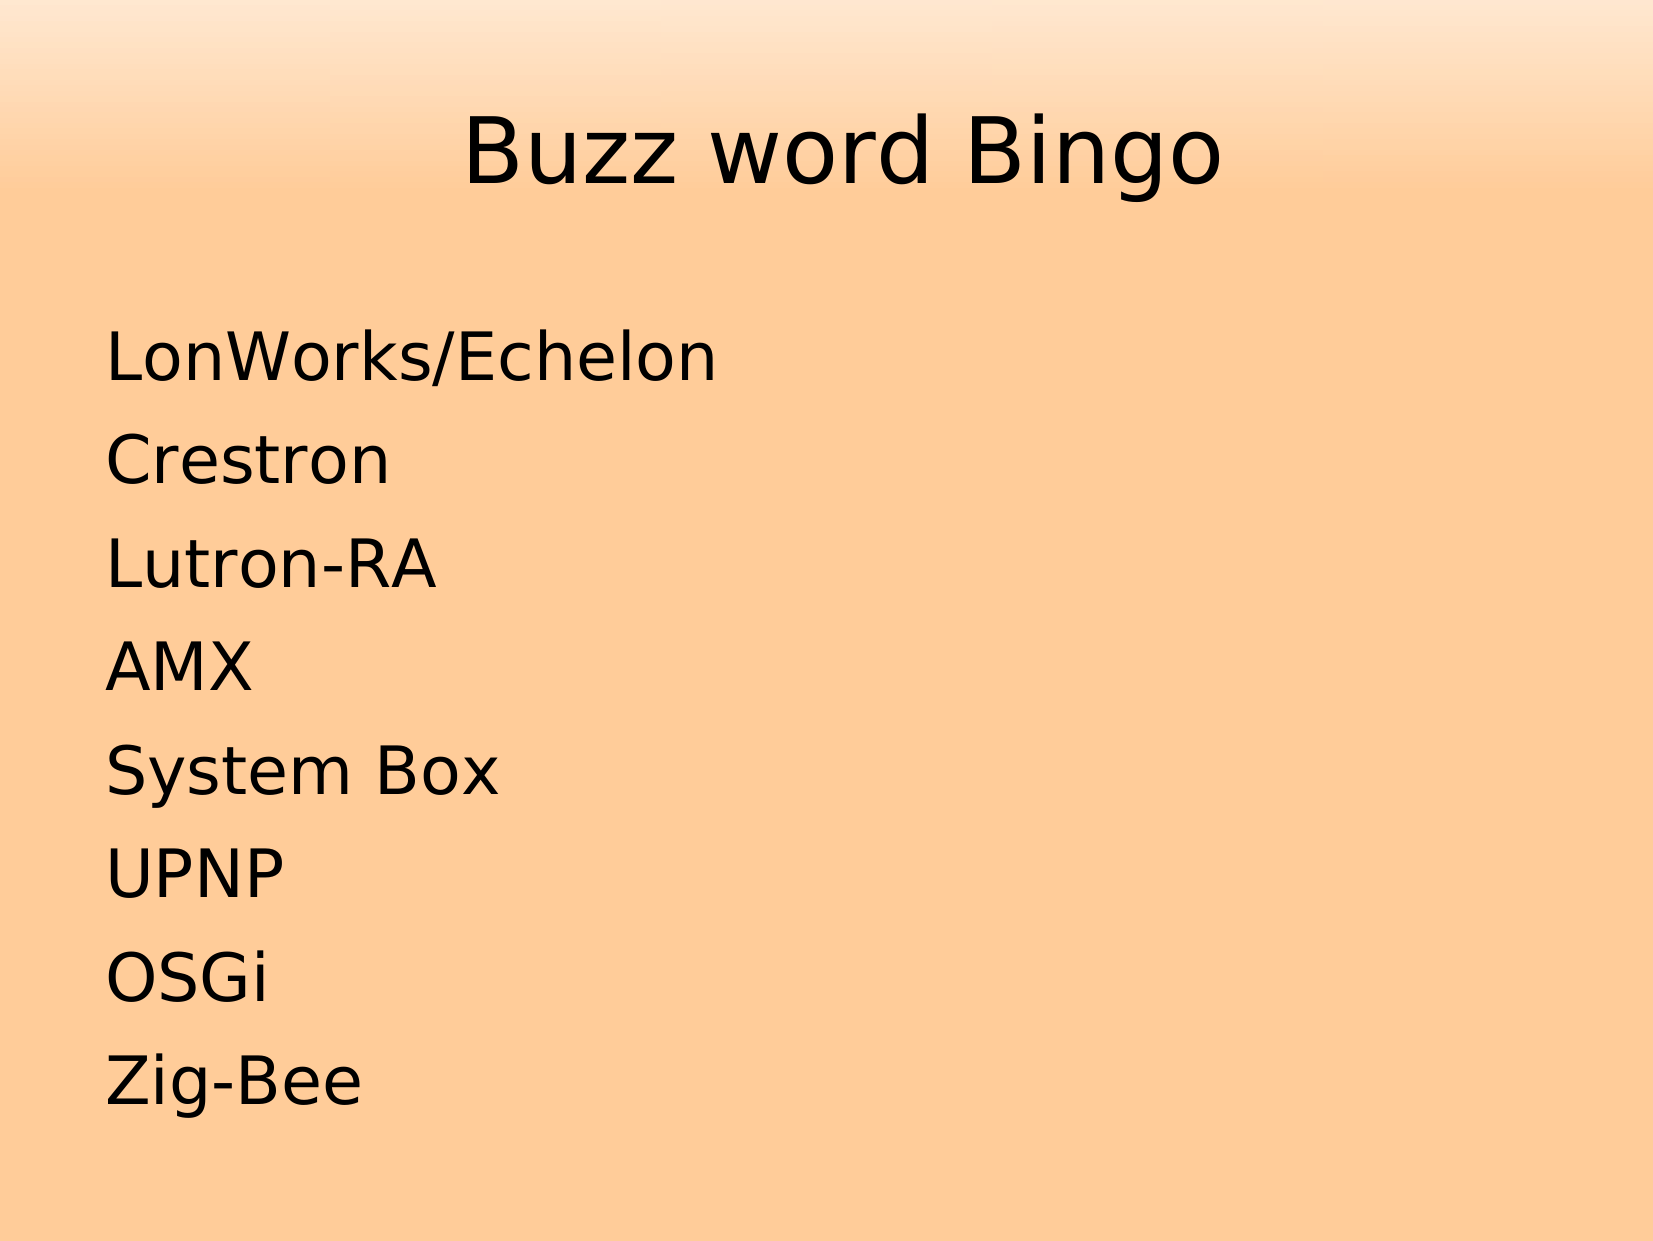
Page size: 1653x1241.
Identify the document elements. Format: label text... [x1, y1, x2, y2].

title Buzz word Bingo [82, 56, 1570, 250]
list LonWorks/Echelon Crestron Lutron-RA AMX System Box UPNP OSGi Zig-Bee [87, 321, 1576, 1126]
picture [0, 0, 1653, 188]
